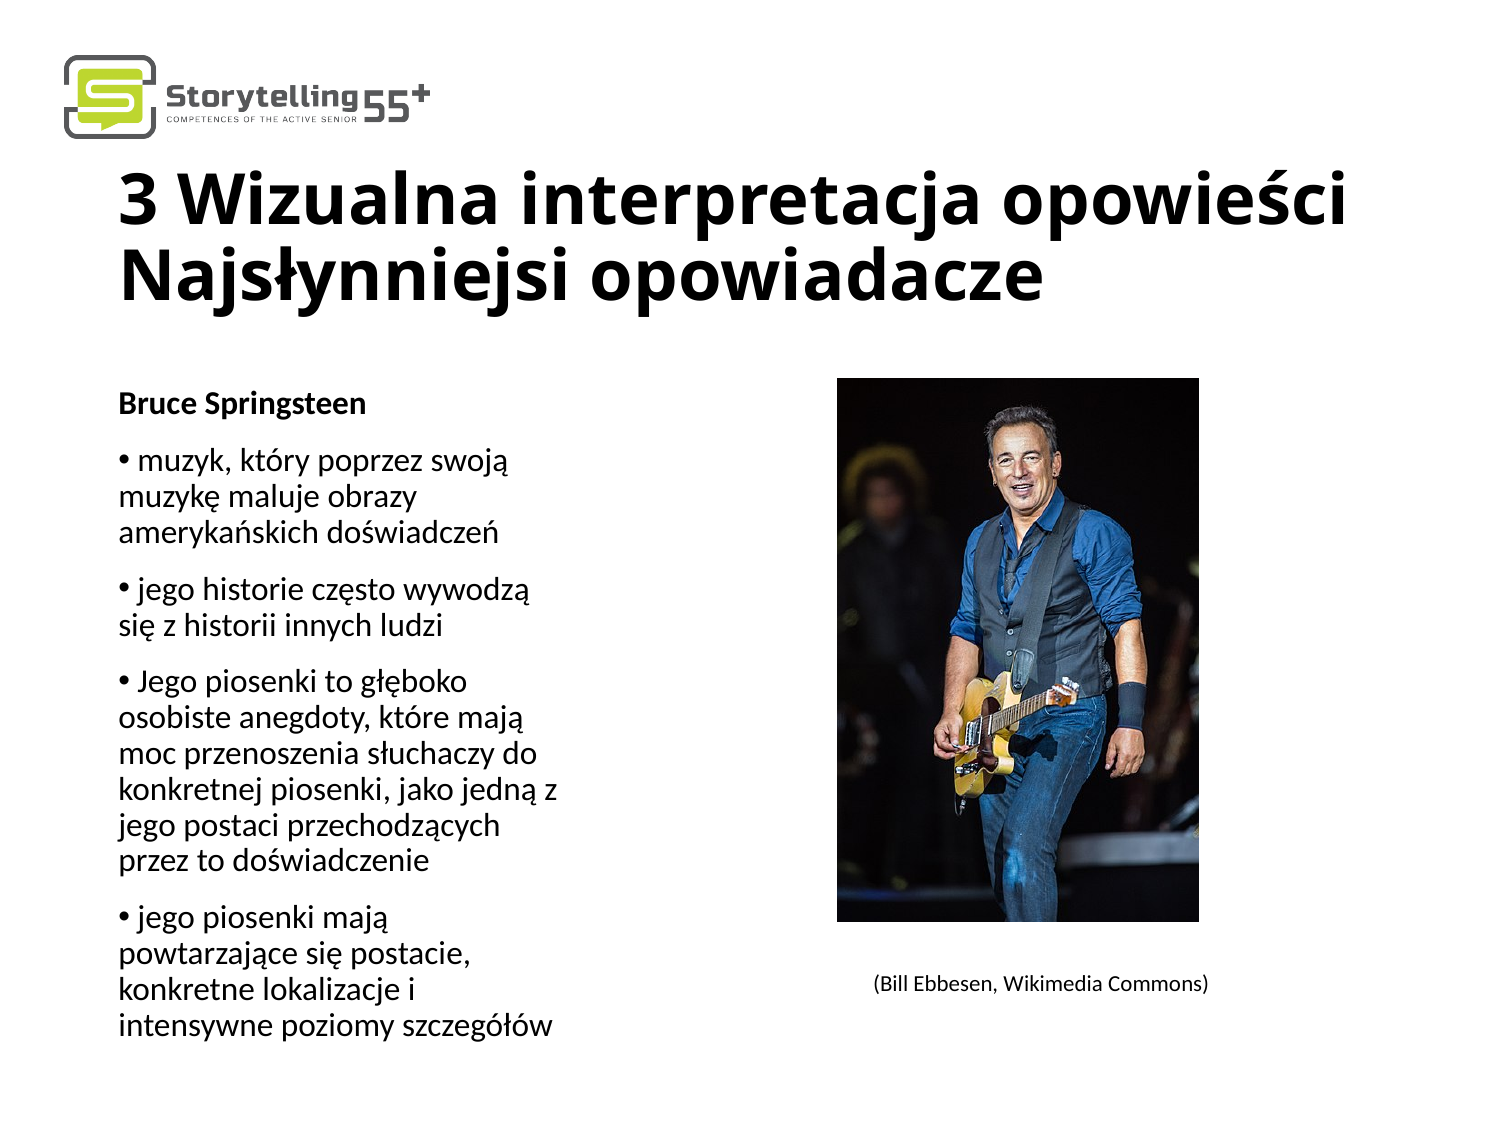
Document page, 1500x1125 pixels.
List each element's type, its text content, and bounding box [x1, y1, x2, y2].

text_box (Bill Ebbesen, Wikimedia Commons) [842, 961, 1380, 1004]
picture [837, 378, 1199, 922]
picture [64, 55, 430, 139]
title 3 Wizualna interpretacja opowieści Najsłynniejsi opowiadacze [103, 75, 1381, 400]
list Bruce Springsteen muzyk, który poprzez swoją muzykę maluje obrazy amerykańskich doświadczeń jego historie często wywodzą się z historii innych ludzi Jego piosenki to głęboko osobiste anegdoty, które mają moc przenoszenia słuchaczy do konkretnej piosenki, jako jedną z jego postaci przechodzących przez to doświadczenie jego piosenki mają powtarzające się postacie, konkretne lokalizacje i intensywne poziomy szczegółów [103, 378, 588, 1091]
